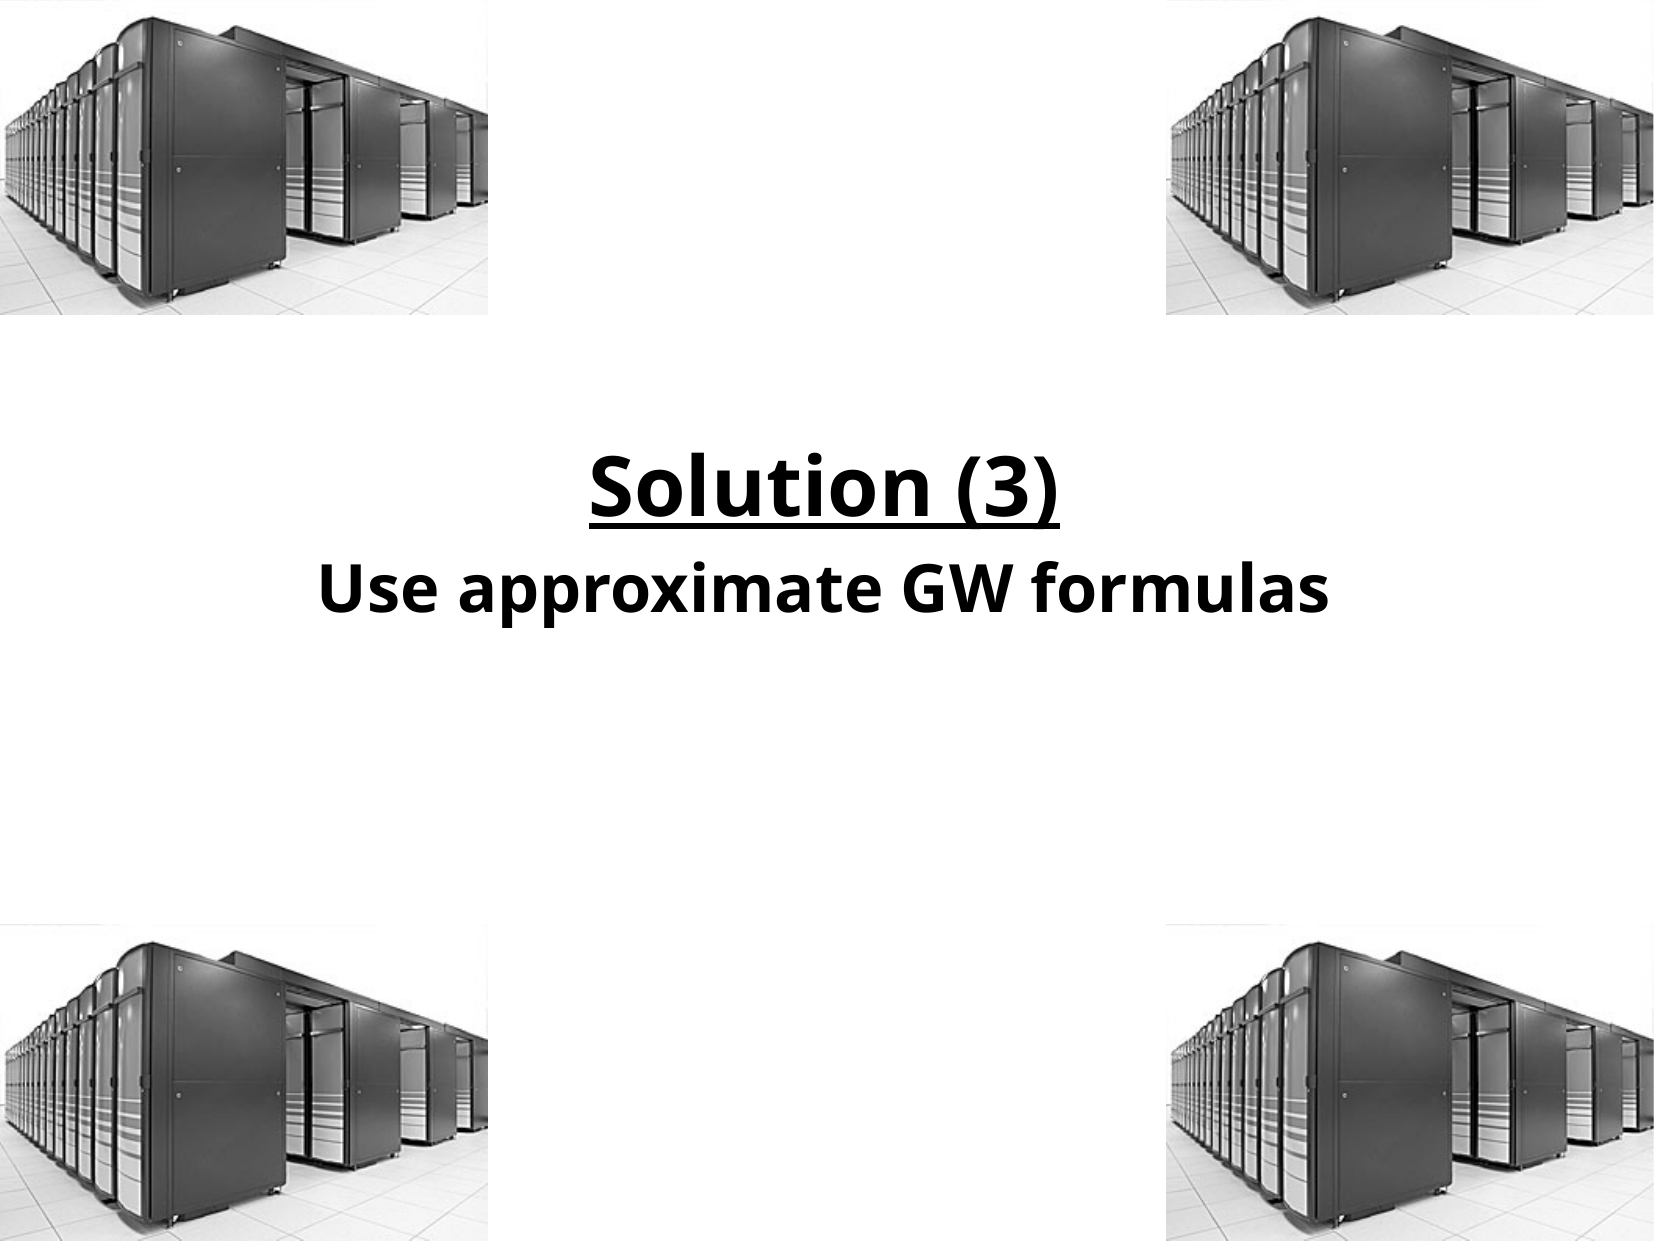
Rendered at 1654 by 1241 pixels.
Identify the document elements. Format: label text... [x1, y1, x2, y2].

picture [1166, 924, 1654, 1241]
picture [1166, 0, 1654, 316]
picture [0, 924, 488, 1241]
picture [0, 0, 488, 316]
text_box Solution (3) Use approximate GW formulas [105, 420, 1544, 682]
